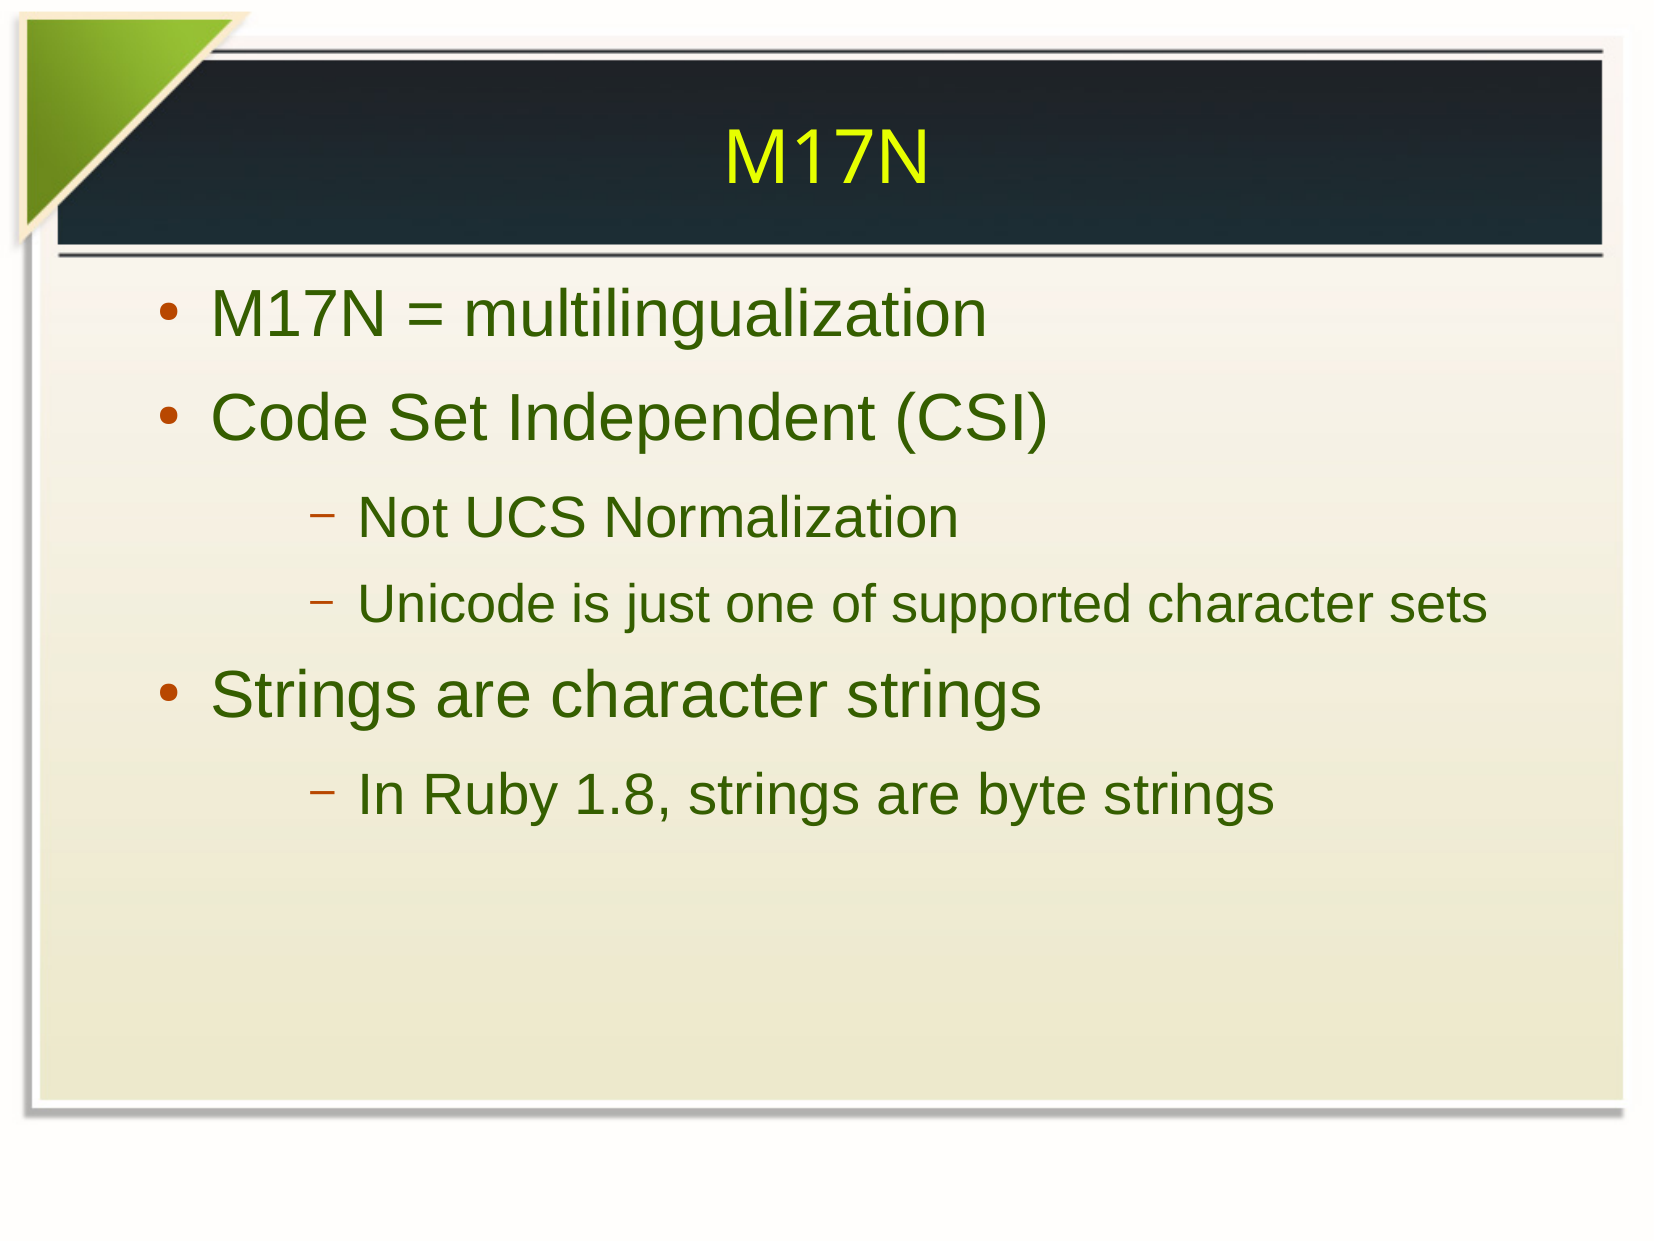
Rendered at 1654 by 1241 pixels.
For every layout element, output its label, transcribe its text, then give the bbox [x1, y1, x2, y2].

list M17N = multilingualization Code Set Independent (CSI) Not UCS Normalization Unicode is just one of supported character sets Strings are character strings In Ruby 1.8, strings are byte strings [121, 276, 1534, 1087]
picture [0, 0, 1654, 1241]
title M17N [121, 73, 1534, 237]
